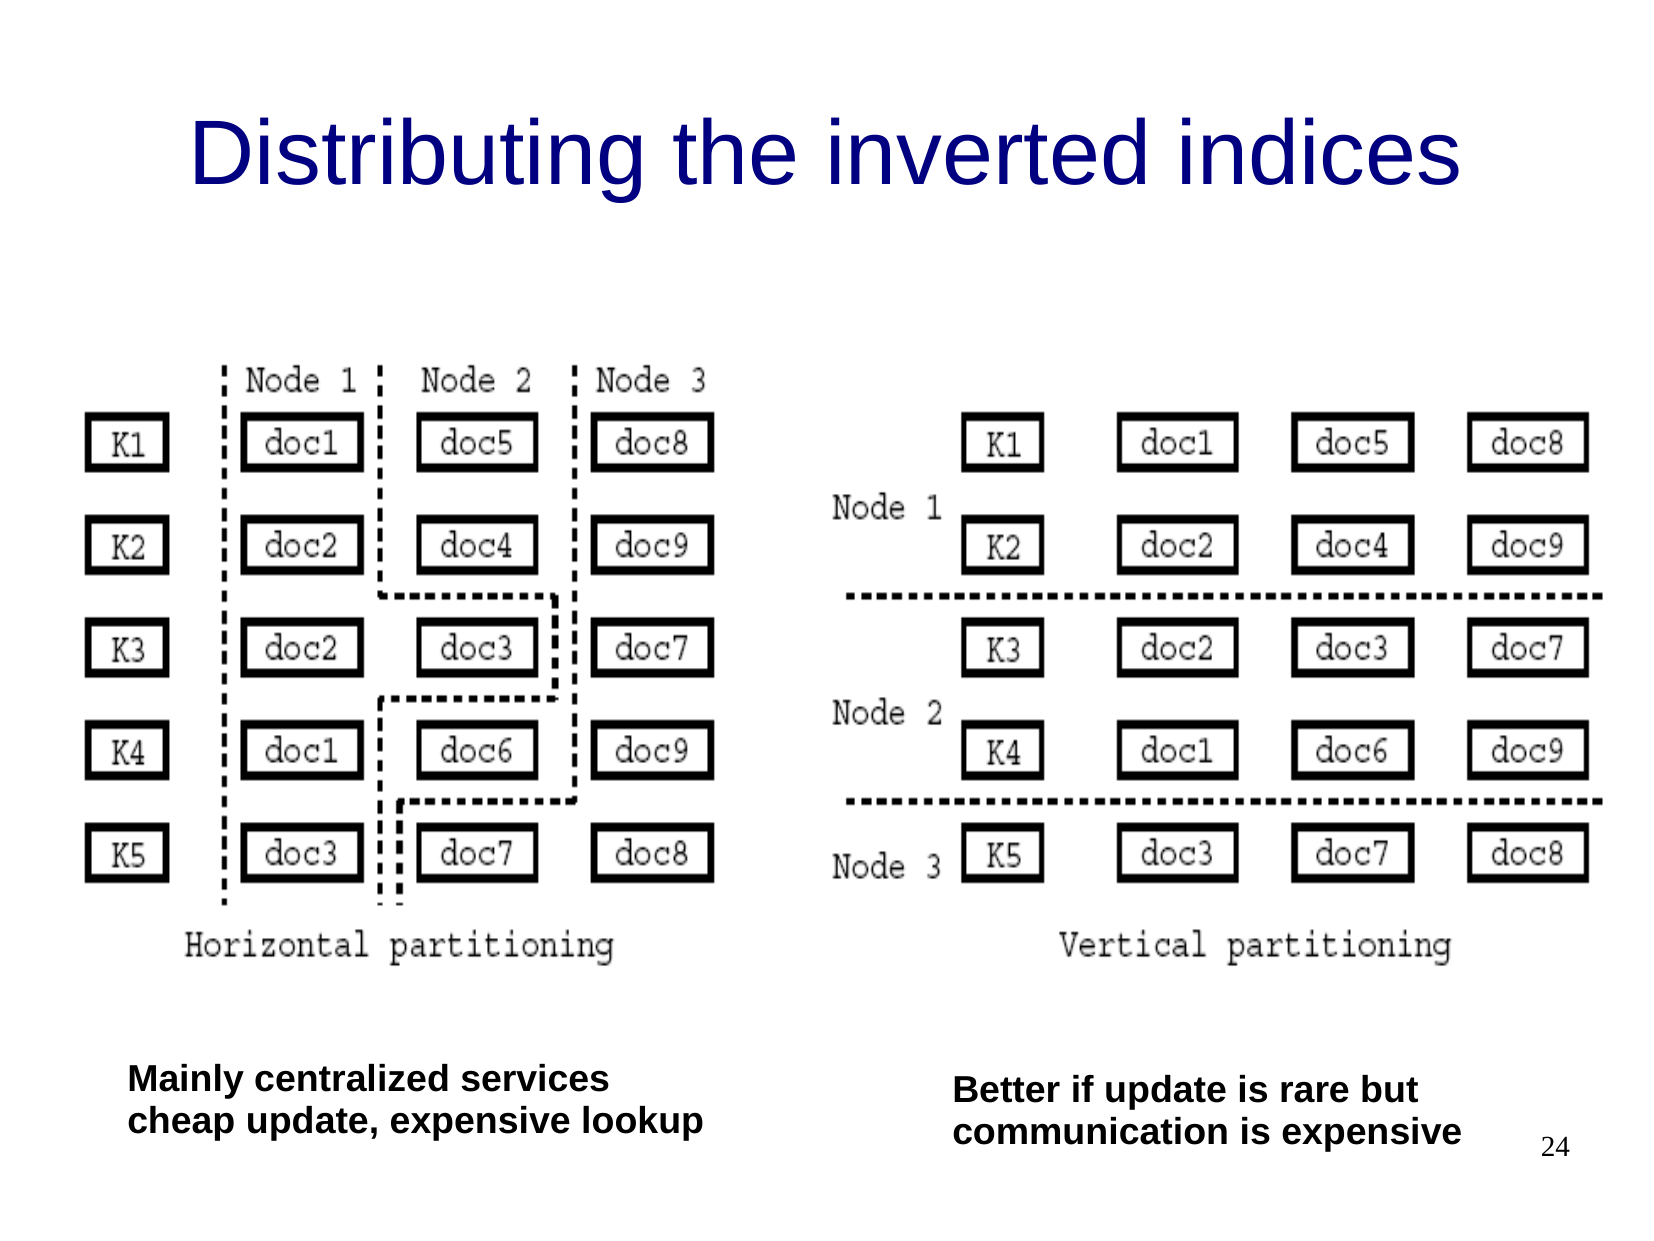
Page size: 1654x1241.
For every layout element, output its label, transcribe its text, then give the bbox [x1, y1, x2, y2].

picture [75, 348, 1613, 976]
title Distributing the inverted indices [82, 49, 1571, 257]
text_box Mainly centralized services cheap update, expensive lookup [112, 1050, 719, 1152]
text_box Better if update is rare but communication is expensive [937, 1061, 1477, 1163]
